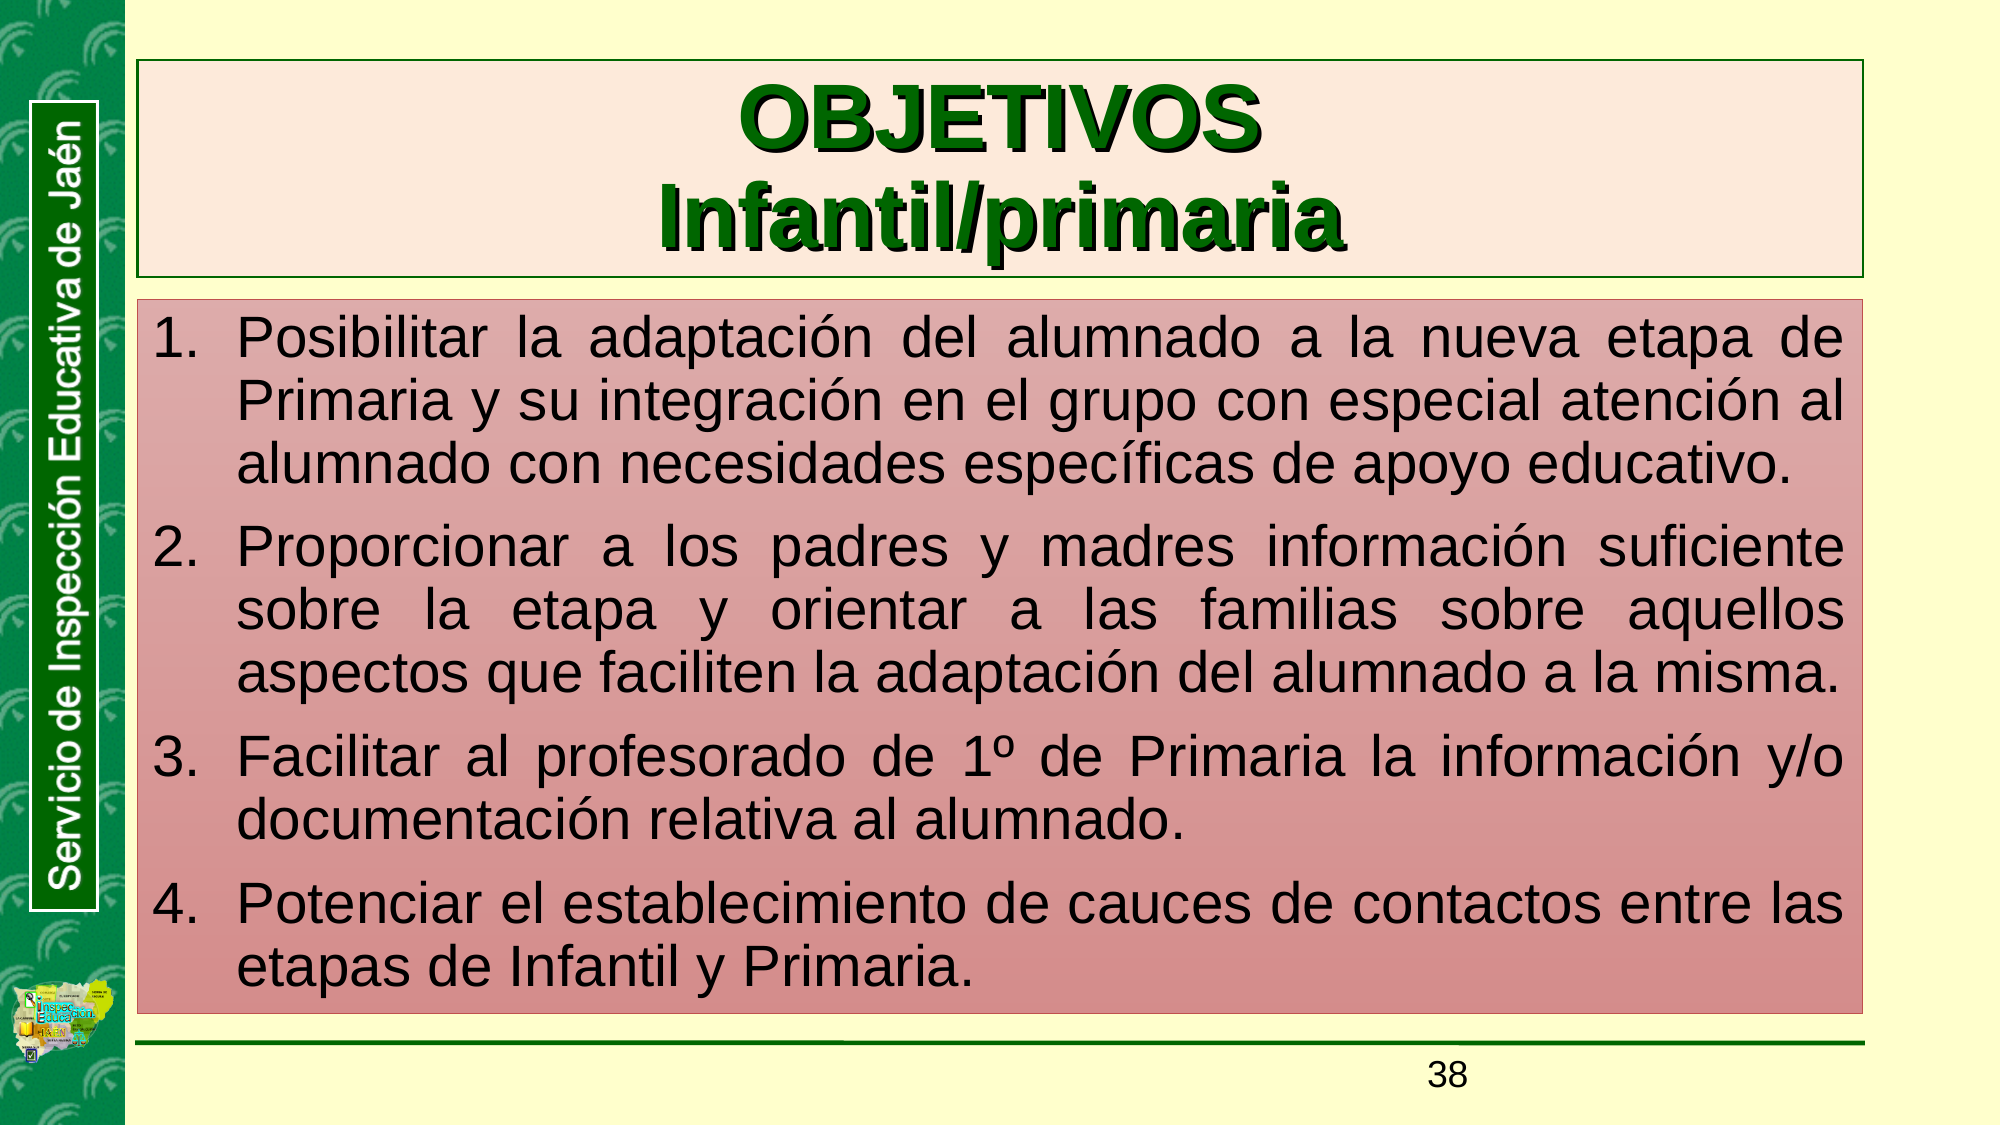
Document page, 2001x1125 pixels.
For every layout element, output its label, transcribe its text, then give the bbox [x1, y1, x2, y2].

picture [0, 0, 125, 1125]
text_box OBJETIVOS Infantil/primaria [137, 59, 1863, 278]
text_box <número> [1412, 1042, 1863, 1103]
text_box Posibilitar la adaptación del alumnado a la nueva etapa de Primaria y su integración en el grupo con especial atención al alumnado con necesidades específicas de apoyo educativo. Proporcionar a los padres y madres información suficiente sobre la etapa y orientar a las familias sobre aquellos aspectos que faciliten la adaptación del alumnado a la misma. Facilitar al profesorado de 1º de Primaria la información y/o documentación relativa al alumnado. Potenciar el establecimiento de cauces de contactos entre las etapas de Infantil y Primaria. [137, 299, 1863, 1014]
